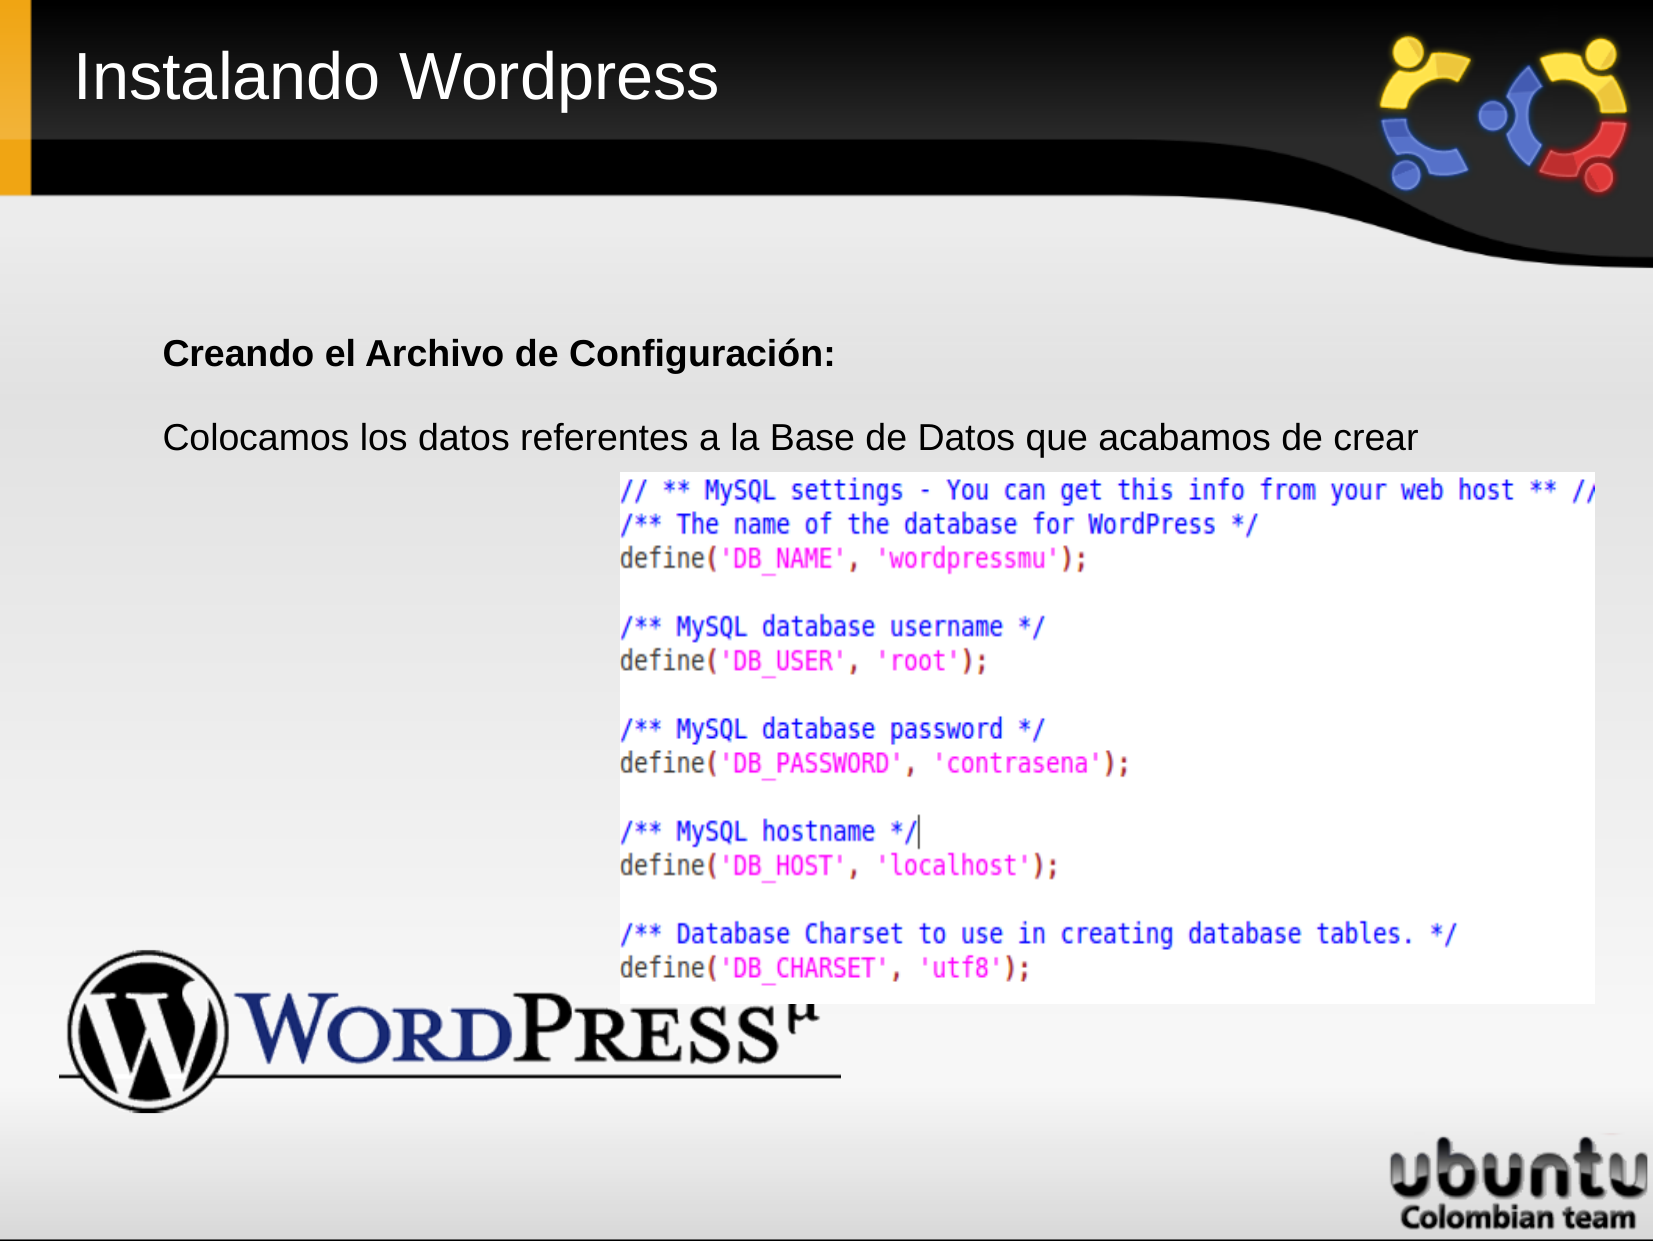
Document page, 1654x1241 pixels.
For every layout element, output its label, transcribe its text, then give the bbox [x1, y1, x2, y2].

picture [0, 0, 1654, 1241]
text_box Instalando Wordpress [59, 31, 1300, 122]
text_box Creando el Archivo de Configuración: Colocamos los datos referentes a la Base de Datos que acabamos de crear [147, 324, 1565, 466]
